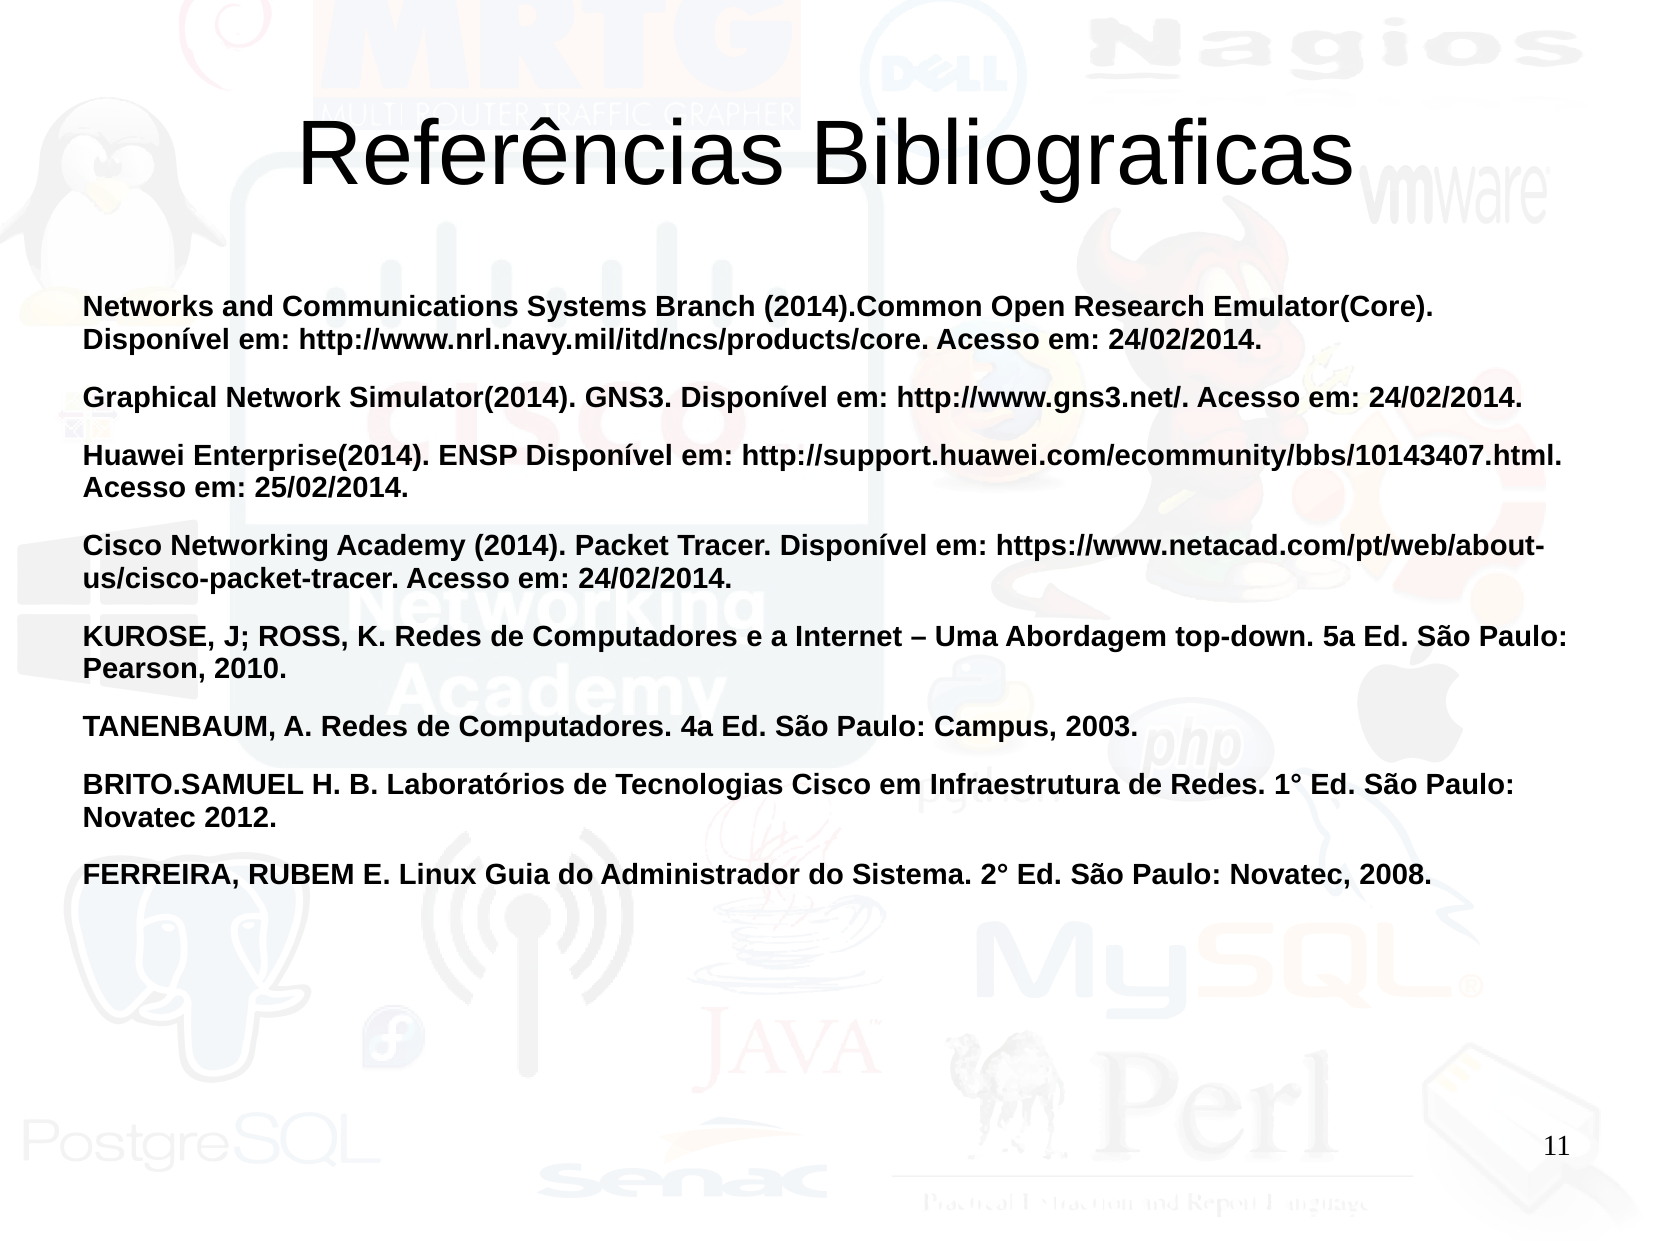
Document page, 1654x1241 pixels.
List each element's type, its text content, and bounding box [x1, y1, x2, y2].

picture [0, 0, 1654, 1241]
title Referências Bibliograficas [82, 49, 1571, 257]
list Networks and Communications Systems Branch (2014).Common Open Research Emulator(Core). Disponível em: http://www.nrl.navy.mil/itd/ncs/products/core. Acesso em: 24/02/2014. Graphical Network Simulator(2014). GNS3. Disponível em: http://www.gns3.net/. Acesso em: 24/02/2014. Huawei Enterprise(2014). ENSP Disponível em: http://support.huawei.com/ecommunity/bbs/10143407.html. Acesso em: 25/02/2014. Cisco Networking Academy (2014). Packet Tracer. Disponível em: https://www.netacad.com/pt/web/about-us/cisco-packet-tracer. Acesso em: 24/02/2014. KUROSE, J; ROSS, K. Redes de Computadores e a Internet – Uma Abordagem top-down. 5a Ed. São Paulo: Pearson, 2010. TANENBAUM, A. Redes de Computadores. 4a Ed. São Paulo: Campus, 2003. BRITO.SAMUEL H. B. Laboratórios de Tecnologias Cisco em Infraestrutura de Redes. 1° Ed. São Paulo: Novatec 2012. FERREIRA, RUBEM E. Linux Guia do Administrador do Sistema. 2° Ed. São Paulo: Novatec, 2008. [82, 290, 1571, 1010]
